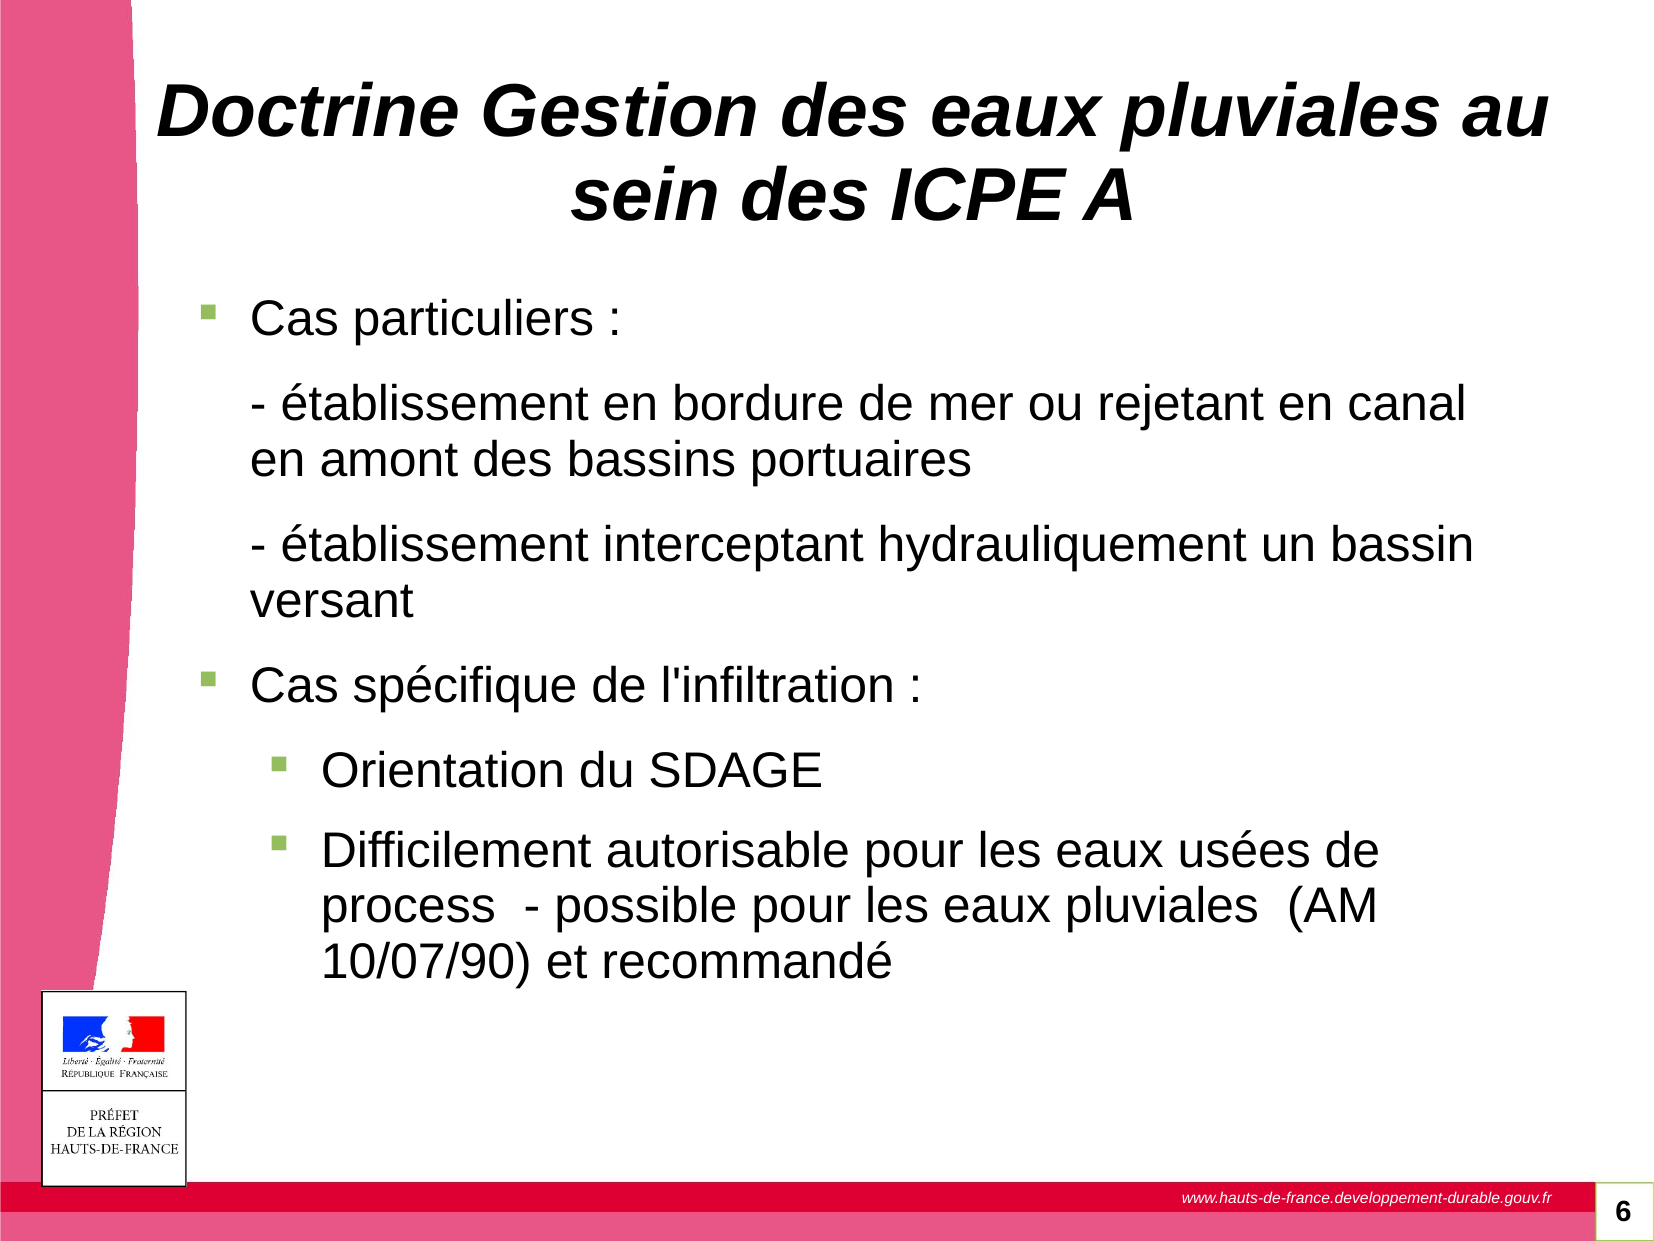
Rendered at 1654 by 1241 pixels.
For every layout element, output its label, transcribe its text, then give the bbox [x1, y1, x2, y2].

picture [0, 0, 1654, 1241]
title Doctrine Gestion des eaux pluviales au sein des ICPE A [95, 13, 1613, 293]
list Cas particuliers : - établissement en bordure de mer ou rejetant en canal en amont des bassins portuaires - établissement interceptant hydrauliquement un bassin versant Cas spécifique de l'infiltration : Orientation du SDAGE Difficilement autorisable pour les eaux usées de process - possible pour les eaux pluviales (AM 10/07/90) et recommandé [179, 293, 1509, 1010]
